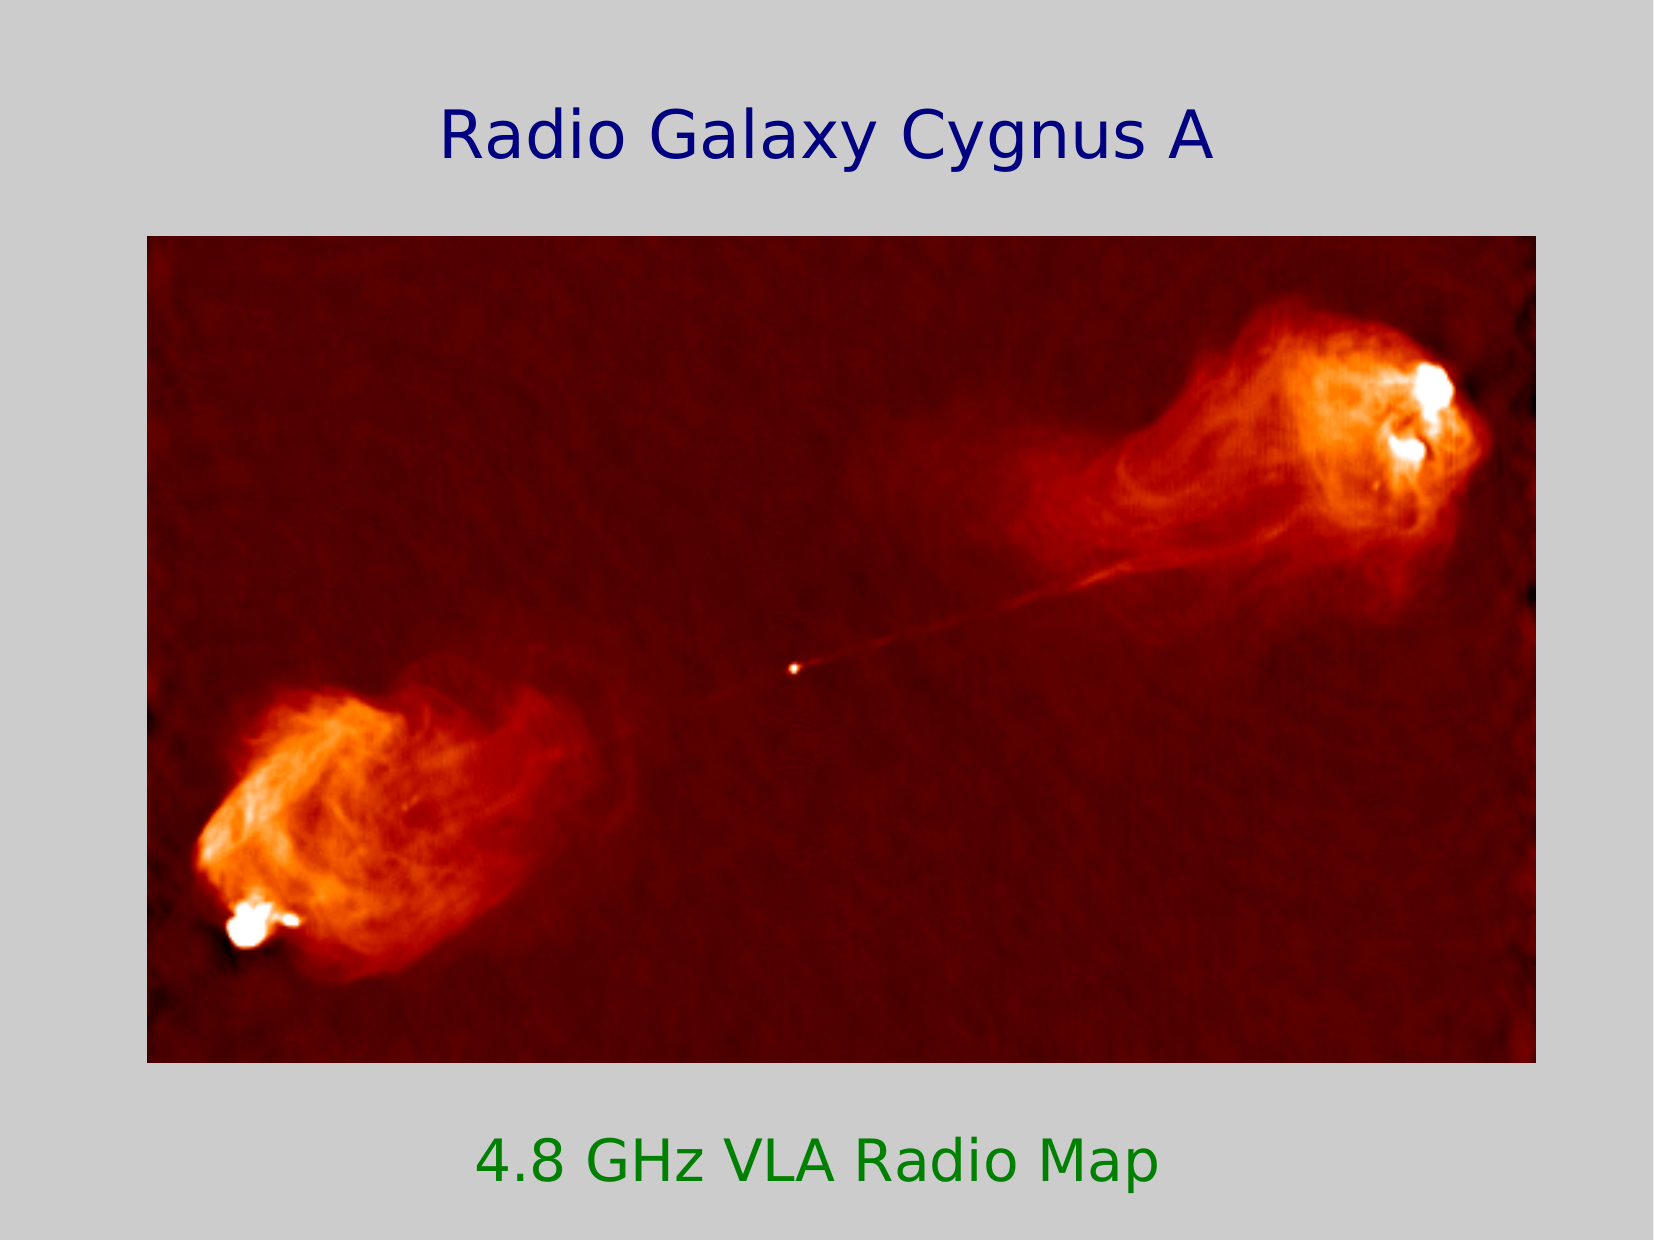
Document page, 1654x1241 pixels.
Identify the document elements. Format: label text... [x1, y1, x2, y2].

picture [147, 236, 1536, 1064]
text_box 4.8 GHz VLA Radio Map [459, 1120, 1194, 1203]
text_box Radio Galaxy Cygnus A [423, 88, 1231, 182]
